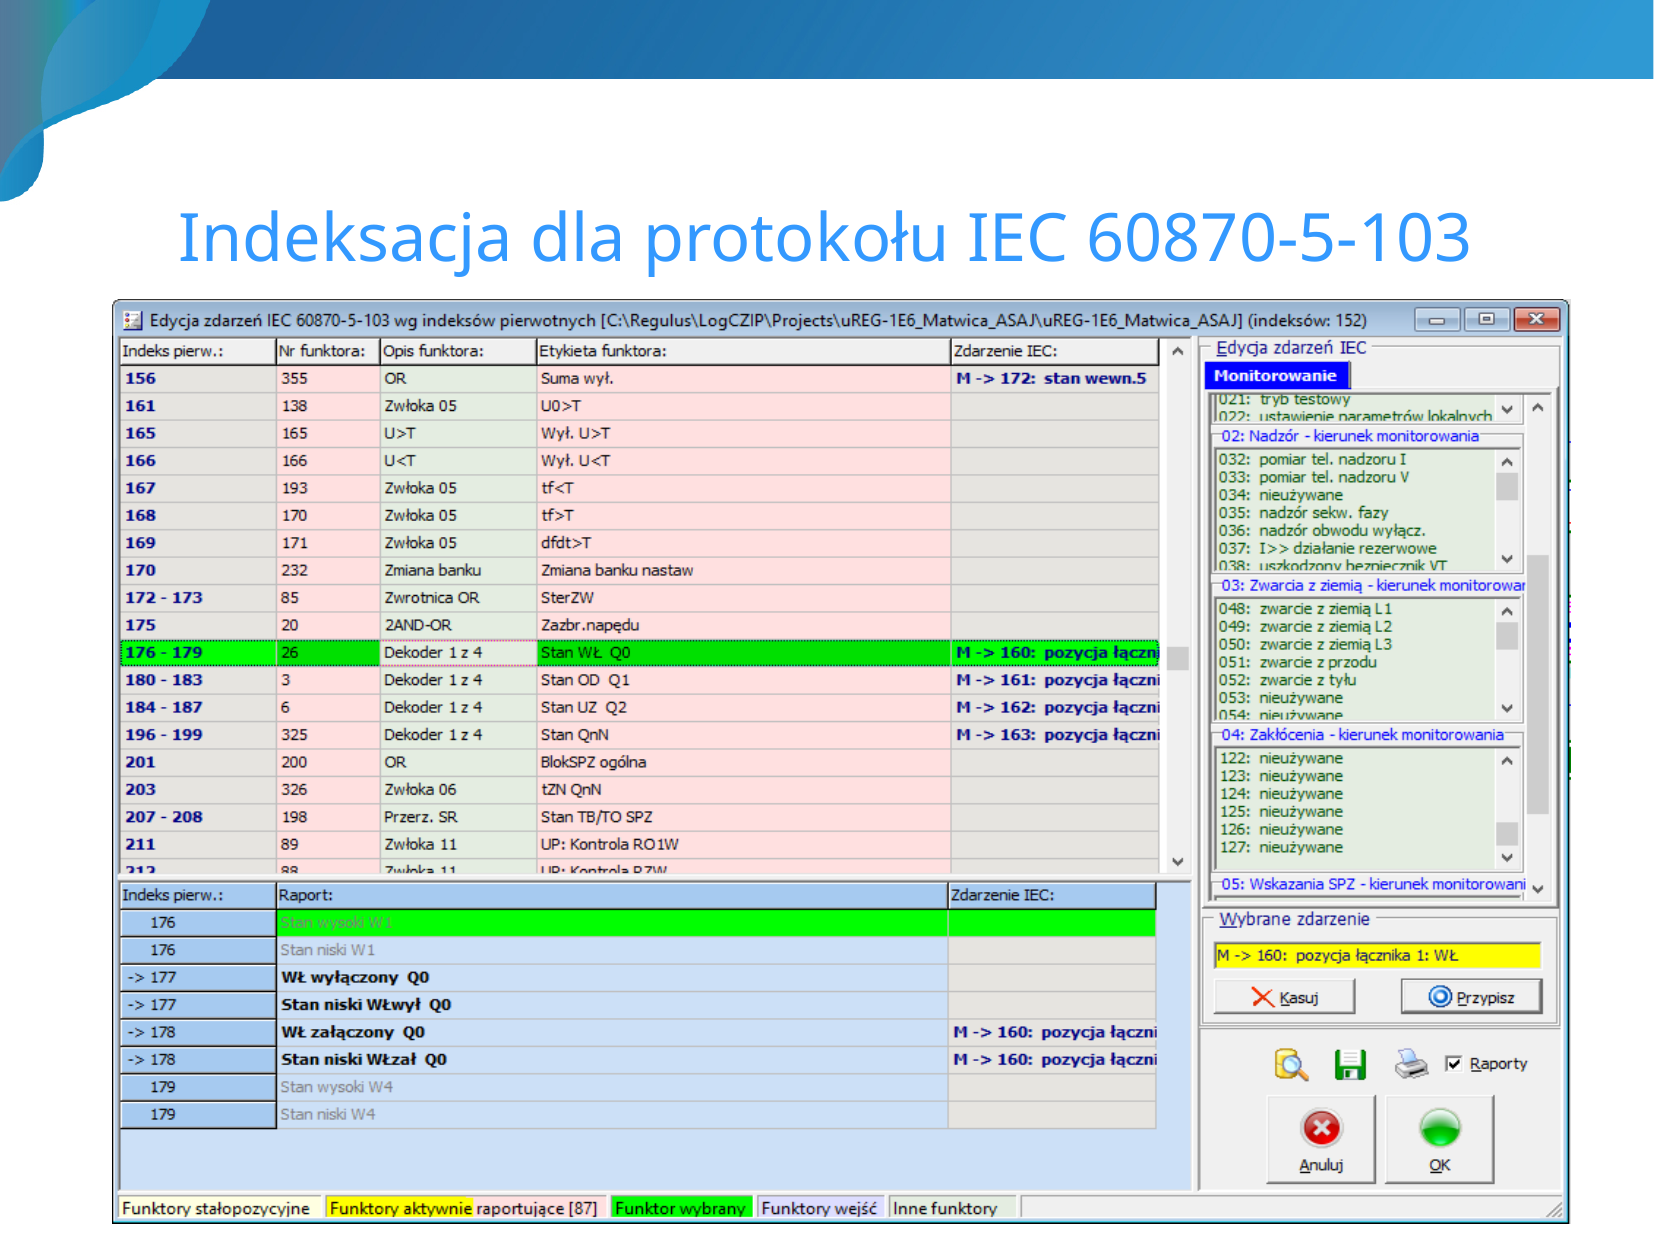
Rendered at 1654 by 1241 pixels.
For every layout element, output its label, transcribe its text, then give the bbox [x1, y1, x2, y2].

title Indeksacja dla protokołu IEC 60870-5-103 [82, 132, 1571, 340]
picture [0, 0, 1654, 1241]
